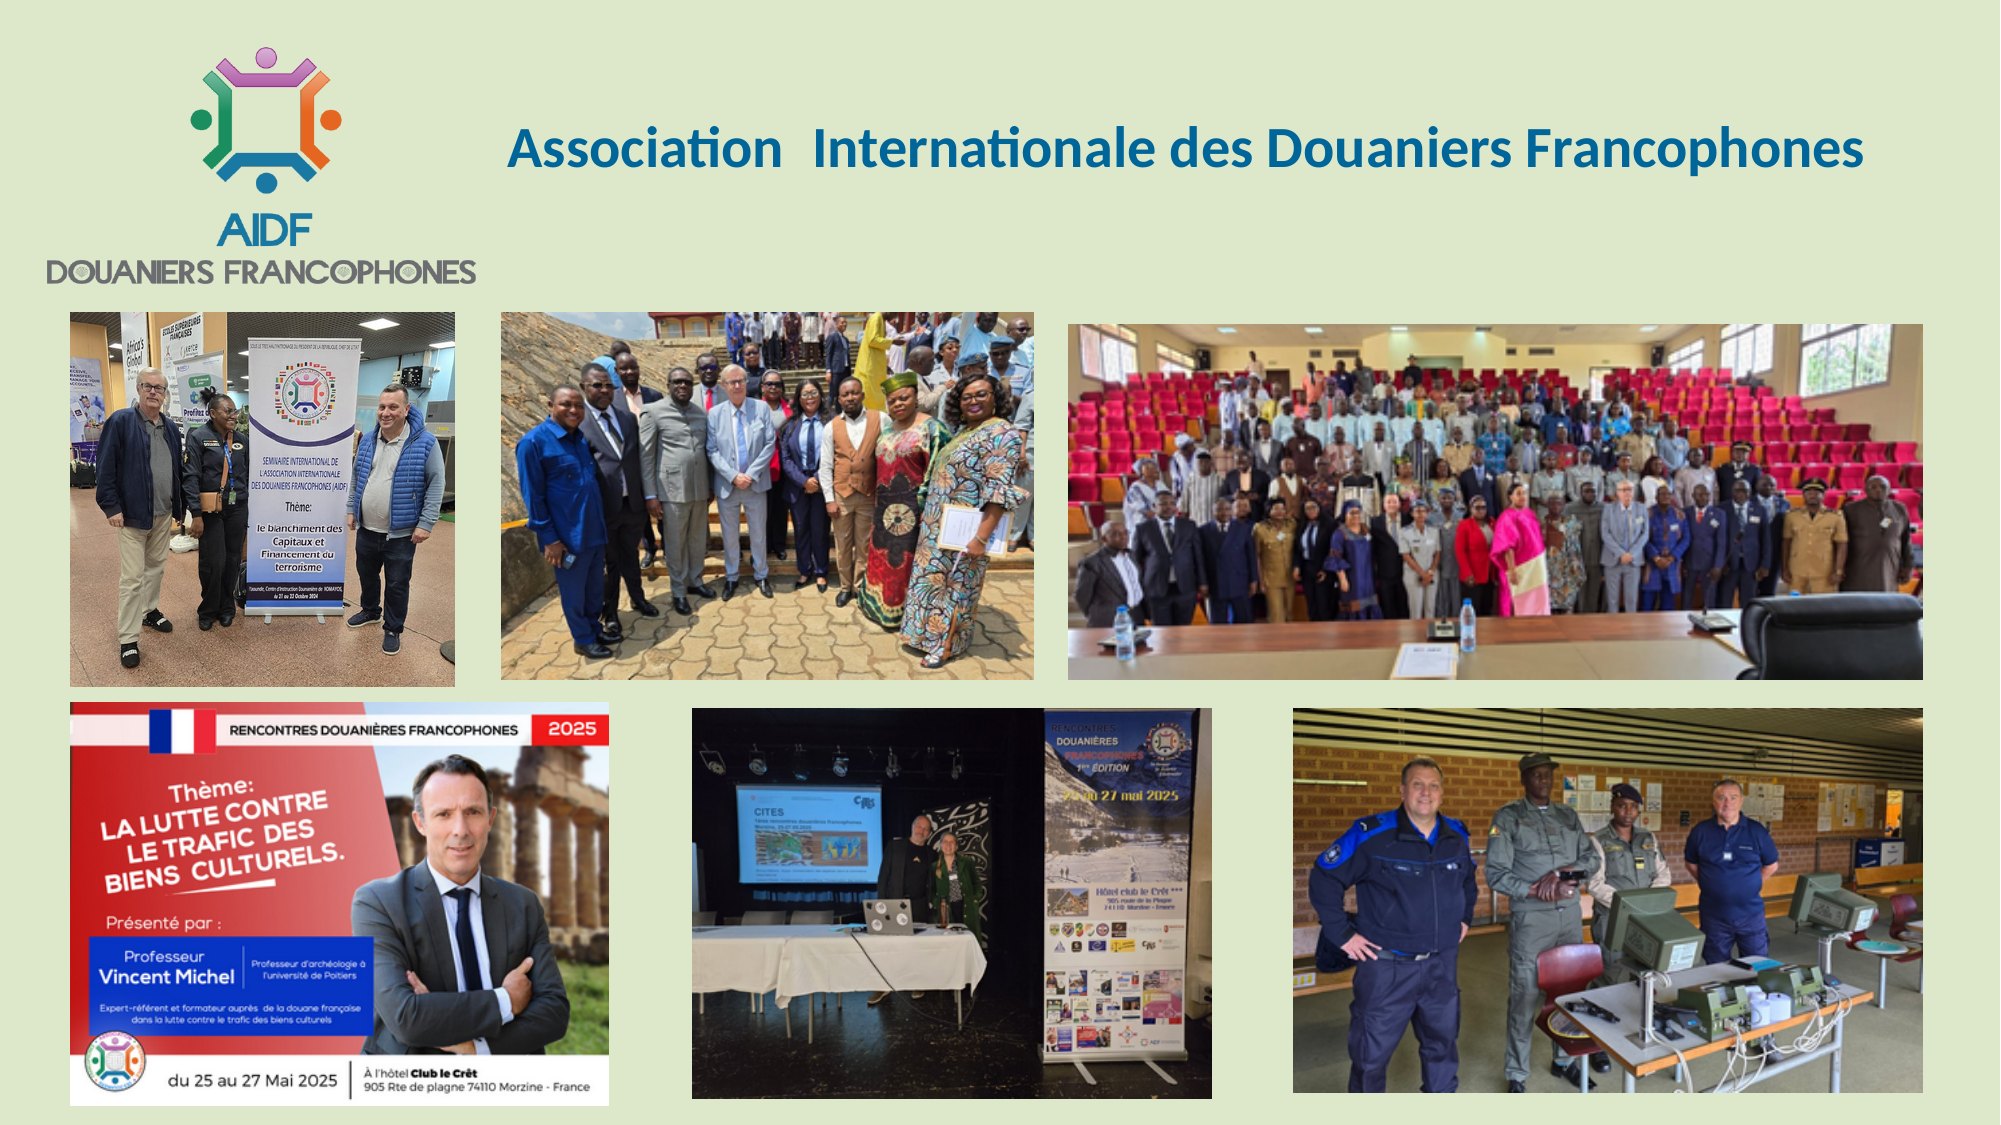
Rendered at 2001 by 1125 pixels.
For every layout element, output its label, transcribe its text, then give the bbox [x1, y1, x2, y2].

picture [692, 708, 1212, 1099]
picture [501, 312, 1034, 680]
picture [1293, 708, 1923, 1093]
picture [70, 312, 455, 687]
text_box Association Internationale des Douaniers Francophones [482, 141, 1890, 200]
picture [47, 47, 476, 284]
picture [70, 702, 609, 1106]
picture [1068, 324, 1923, 680]
